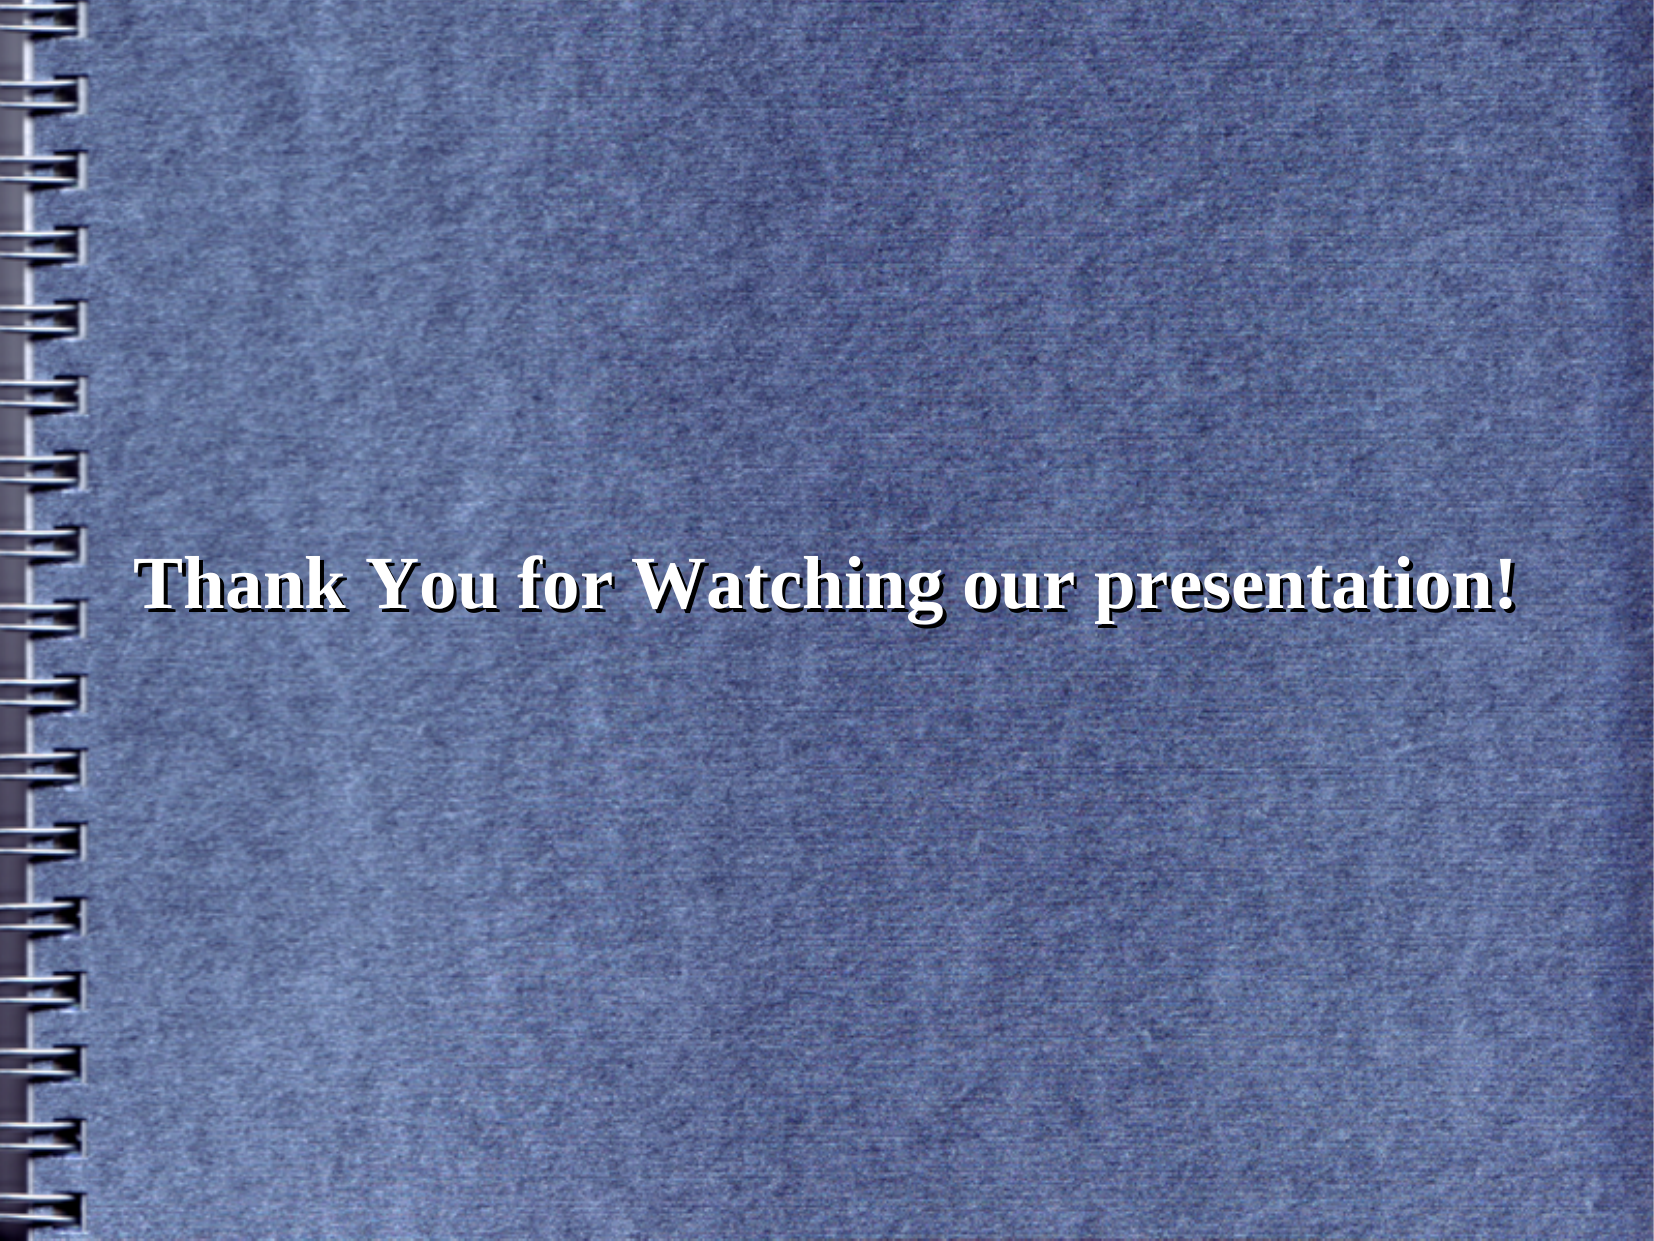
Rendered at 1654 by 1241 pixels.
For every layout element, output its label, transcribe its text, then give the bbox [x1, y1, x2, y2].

subtitle Thank You for Watching our presentation! [82, 56, 1571, 1102]
